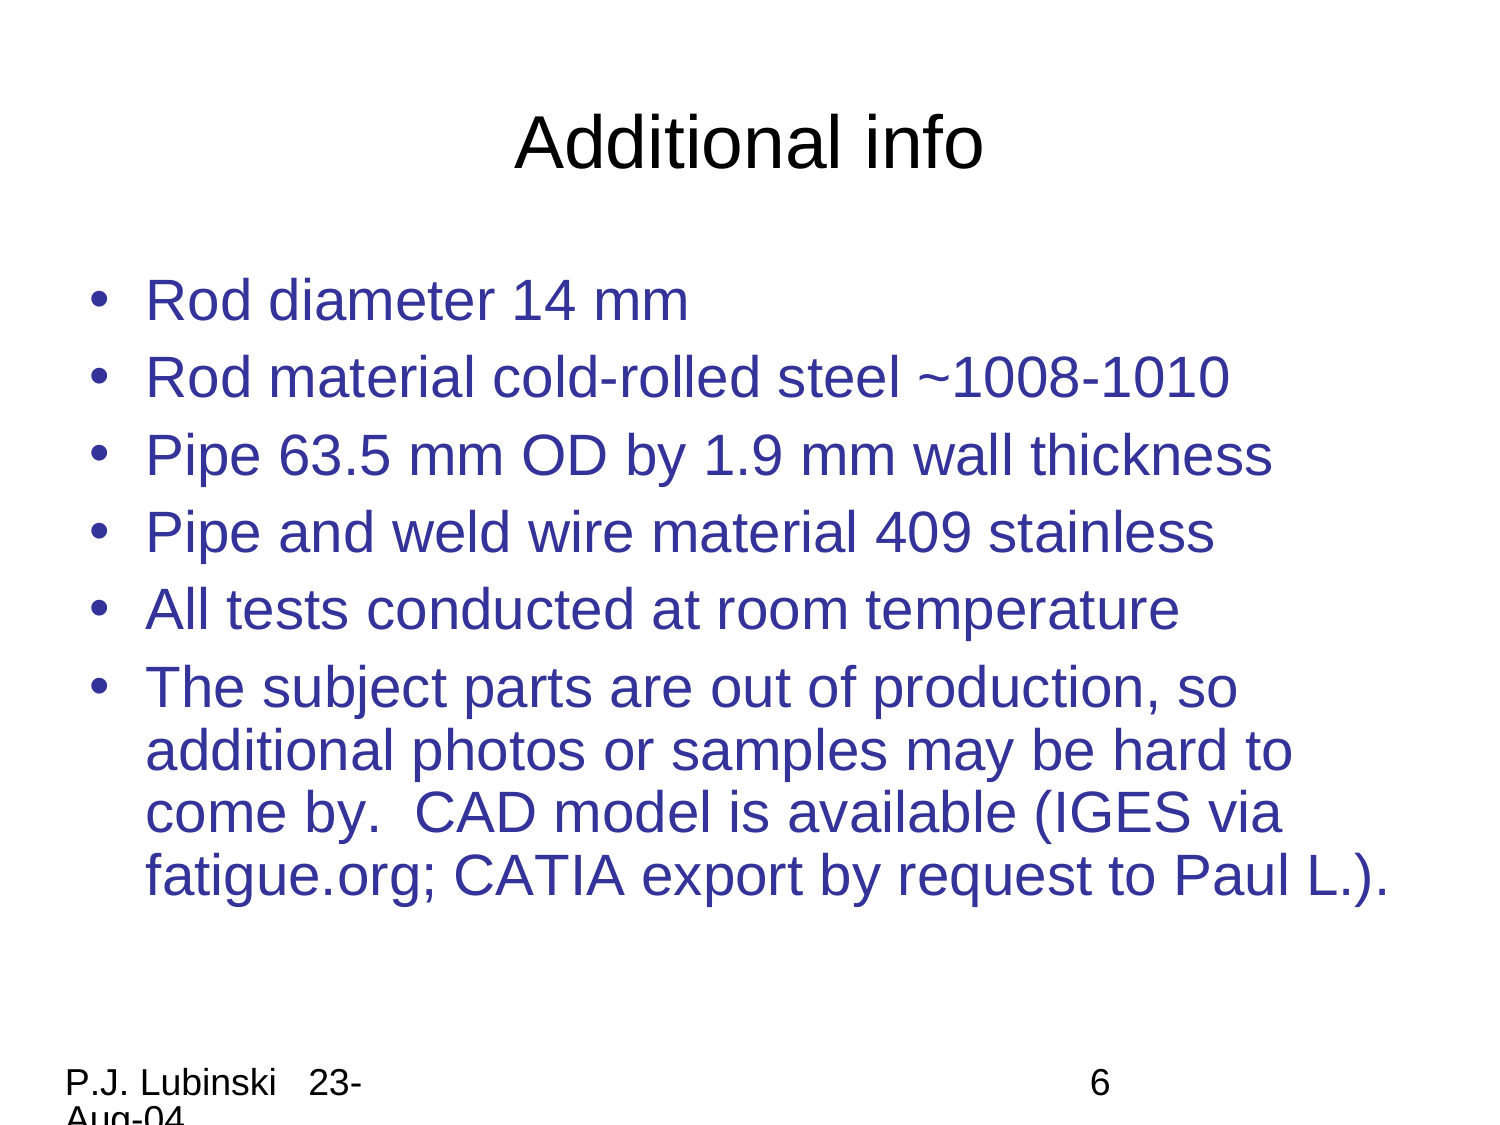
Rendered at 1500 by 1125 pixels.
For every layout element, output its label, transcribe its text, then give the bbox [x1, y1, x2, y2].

list Rod diameter 14 mm Rod material cold-rolled steel ~1008-1010 Pipe 63.5 mm OD by 1.9 mm wall thickness Pipe and weld wire material 409 stainless All tests conducted at room temperature The subject parts are out of production, so additional photos or samples may be hard to come by. CAD model is available (IGES via fatigue.org; CATIA export by request to Paul L.). [74, 262, 1450, 1076]
title Additional info [75, 45, 1426, 233]
